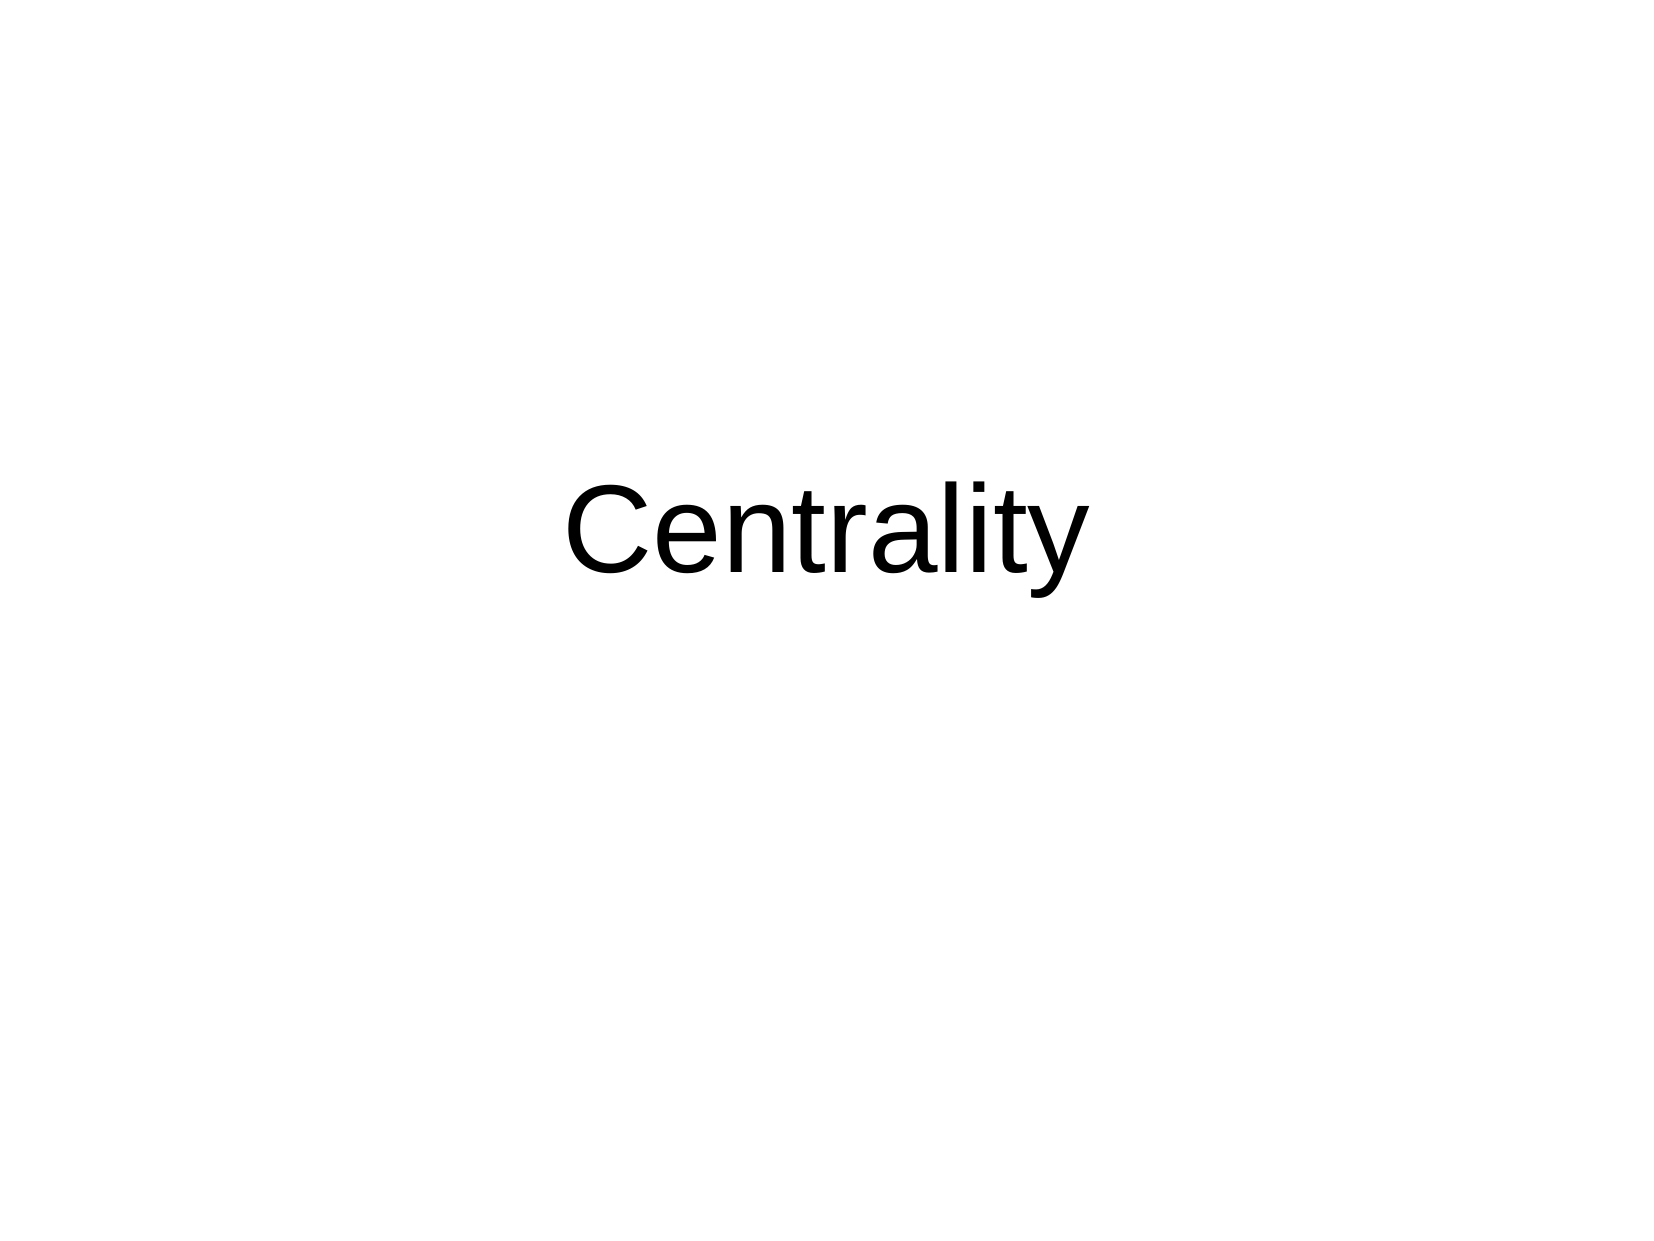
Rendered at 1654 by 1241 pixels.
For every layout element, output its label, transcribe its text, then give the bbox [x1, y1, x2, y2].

subtitle Centrality [82, 49, 1571, 1010]
